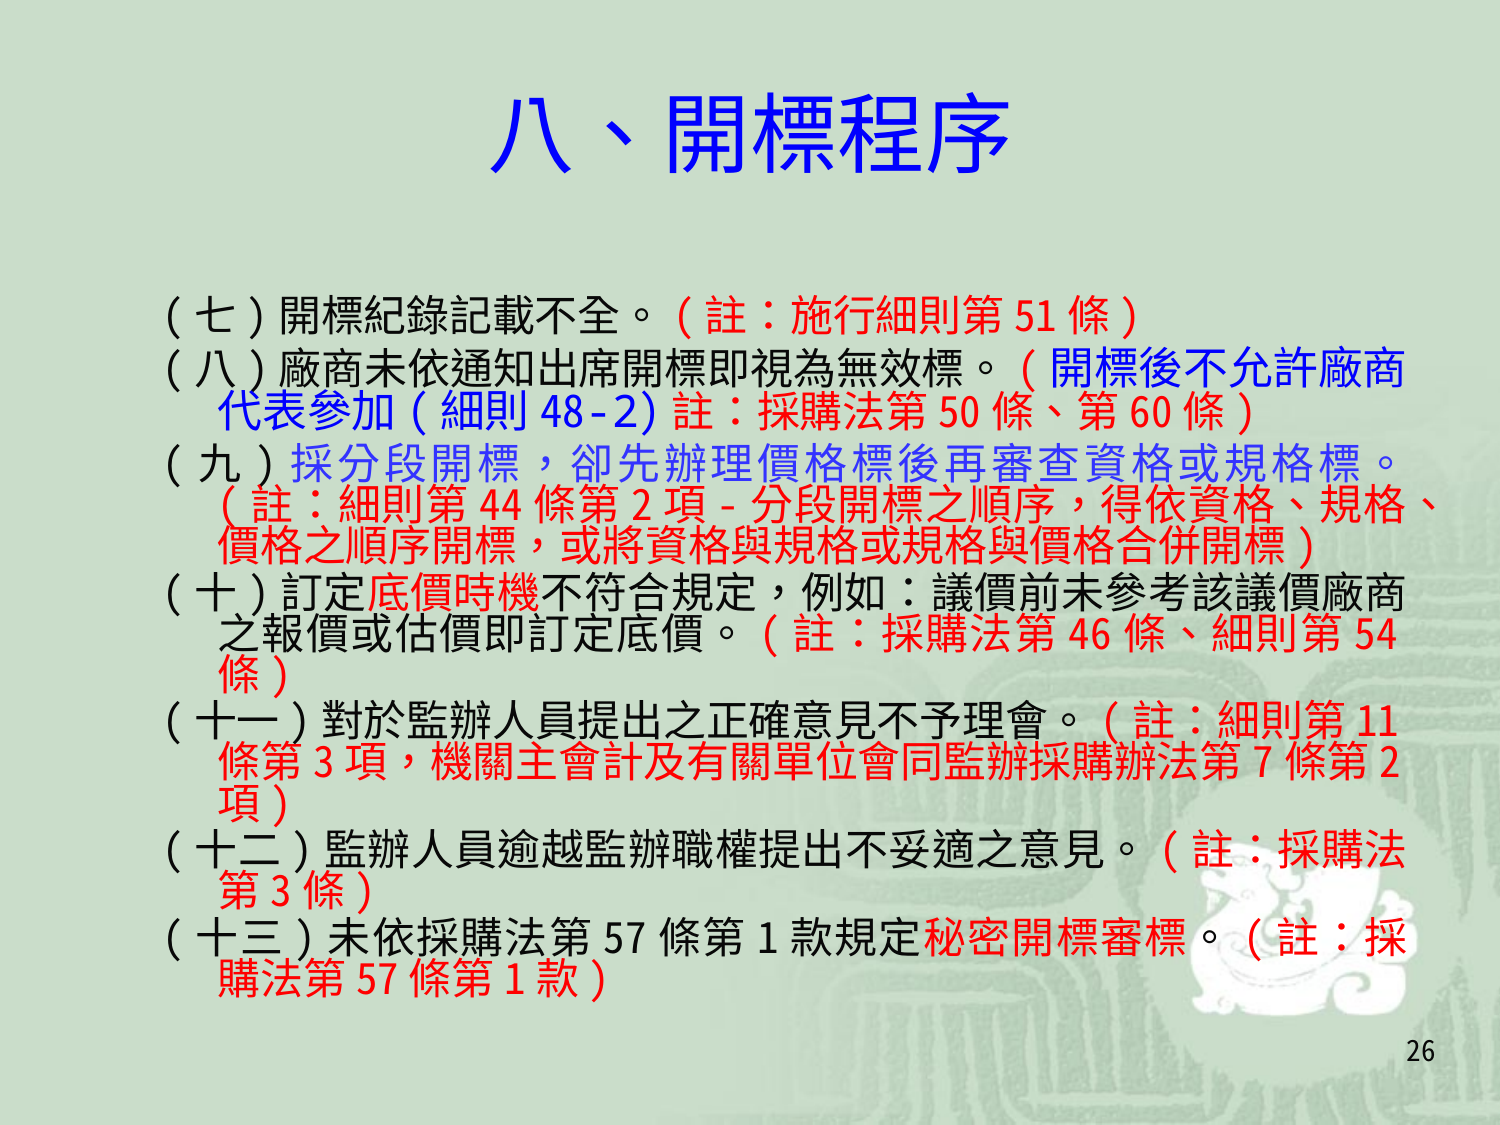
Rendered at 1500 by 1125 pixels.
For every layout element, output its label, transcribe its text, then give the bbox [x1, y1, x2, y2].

title 八、開標程序 [49, 37, 1451, 225]
list (七)開標紀錄記載不全。(註：施行細則第51條) (八)廠商未依通知出席開標即視為無效標。(開標後不允許廠商代表參加(細則48-2)註：採購法第50條、第60條) (九)採分段開標，卻先辦理價格標後再審查資格或規格標。 (註：細則第44條第2項-分段開標之順序，得依資格、規格、價格之順序開標，或將資格與規格或規格與價格合併開標) (十)訂定底價時機不符合規定，例如：議價前未參考該議價廠商之報價或估價即訂定底價。(註：採購法第46條、細則第54條) (十一)對於監辦人員提出之正確意見不予理會。(註：細則第11條第3項，機關主會計及有關單位會同監辦採購辦法第7條第2項) (十二)監辦人員逾越監辦職權提出不妥適之意見。(註：採購法第3條) (十三)未依採購法第57條第1款規定秘密開標審標。(註：採購法第57條第1款) [147, 290, 1423, 1043]
text_box <編號> [1074, 1024, 1451, 1103]
picture [0, 0, 1500, 1125]
